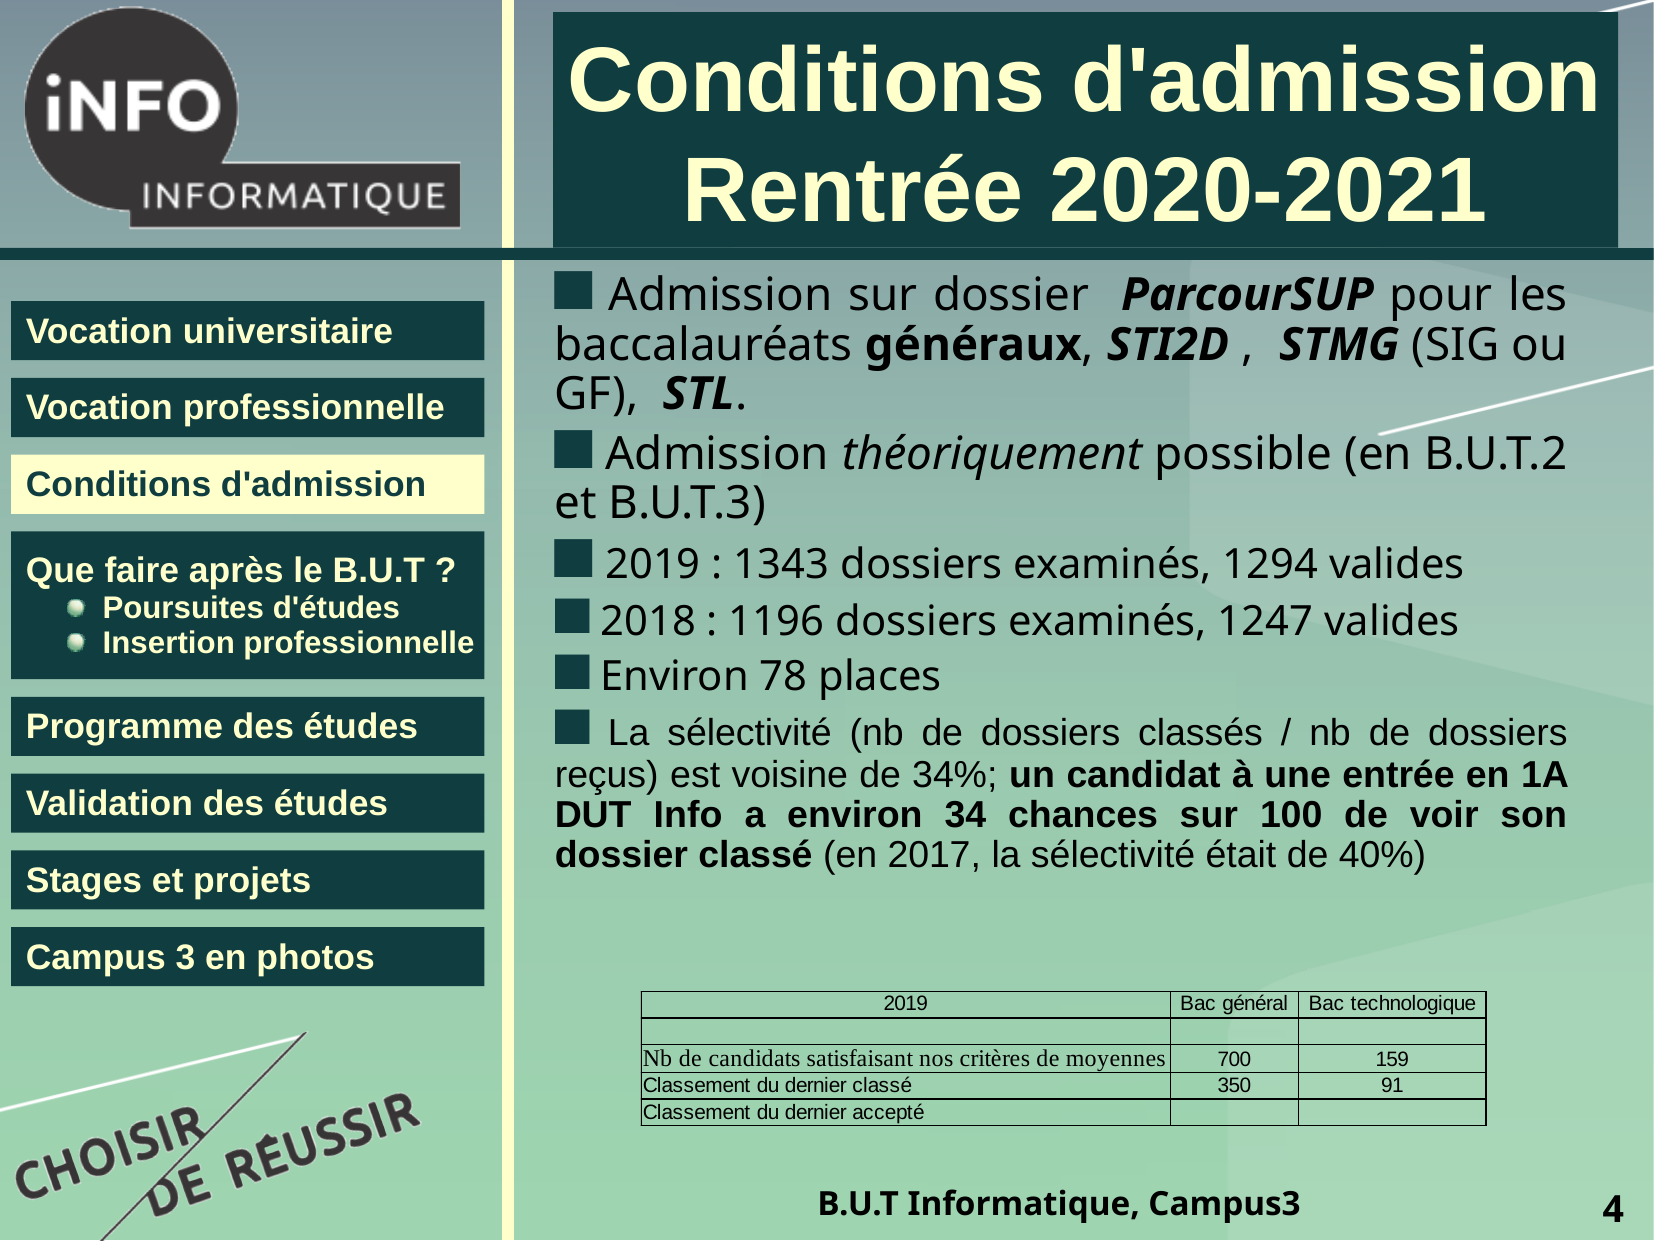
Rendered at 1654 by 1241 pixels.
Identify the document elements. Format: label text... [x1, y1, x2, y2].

chart [640, 991, 1489, 1128]
text_box Conditions d'admission [11, 454, 485, 514]
text_box Admission sur dossier ParcourSUP pour les baccalauréats généraux, STI2D , STMG (SIG ou GF), STL. Admission théoriquement possible (en B.U.T.2 et B.U.T.3) 2019 : 1343 dossiers examinés, 1294 valides 2018 : 1196 dossiers examinés, 1247 valides Environ 78 places La sélectivité (nb de dossiers classés / nb de dossiers reçus) est voisine de 34%; un candidat à une entrée en 1A DUT Info a environ 34 chances sur 100 de voir son dossier classé (en 2017, la sélectivité était de 40%) [540, 263, 1583, 530]
picture [0, 260, 502, 1241]
picture [0, 0, 502, 247]
text_box Que faire après le B.U.T ? Poursuites d'études Insertion professionnelle [11, 531, 485, 680]
text_box Vocation professionnelle [11, 377, 485, 438]
text_box Conditions d'admission Rentrée 2020-2021 [553, 12, 1619, 248]
picture [514, 0, 1654, 248]
text_box Stages et projets [11, 850, 485, 910]
picture [514, 260, 1654, 1240]
text_box Campus 3 en photos [11, 927, 485, 987]
text_box Vocation universitaire [11, 301, 485, 361]
text_box Validation des études [11, 773, 485, 833]
text_box Programme des études [11, 696, 485, 756]
